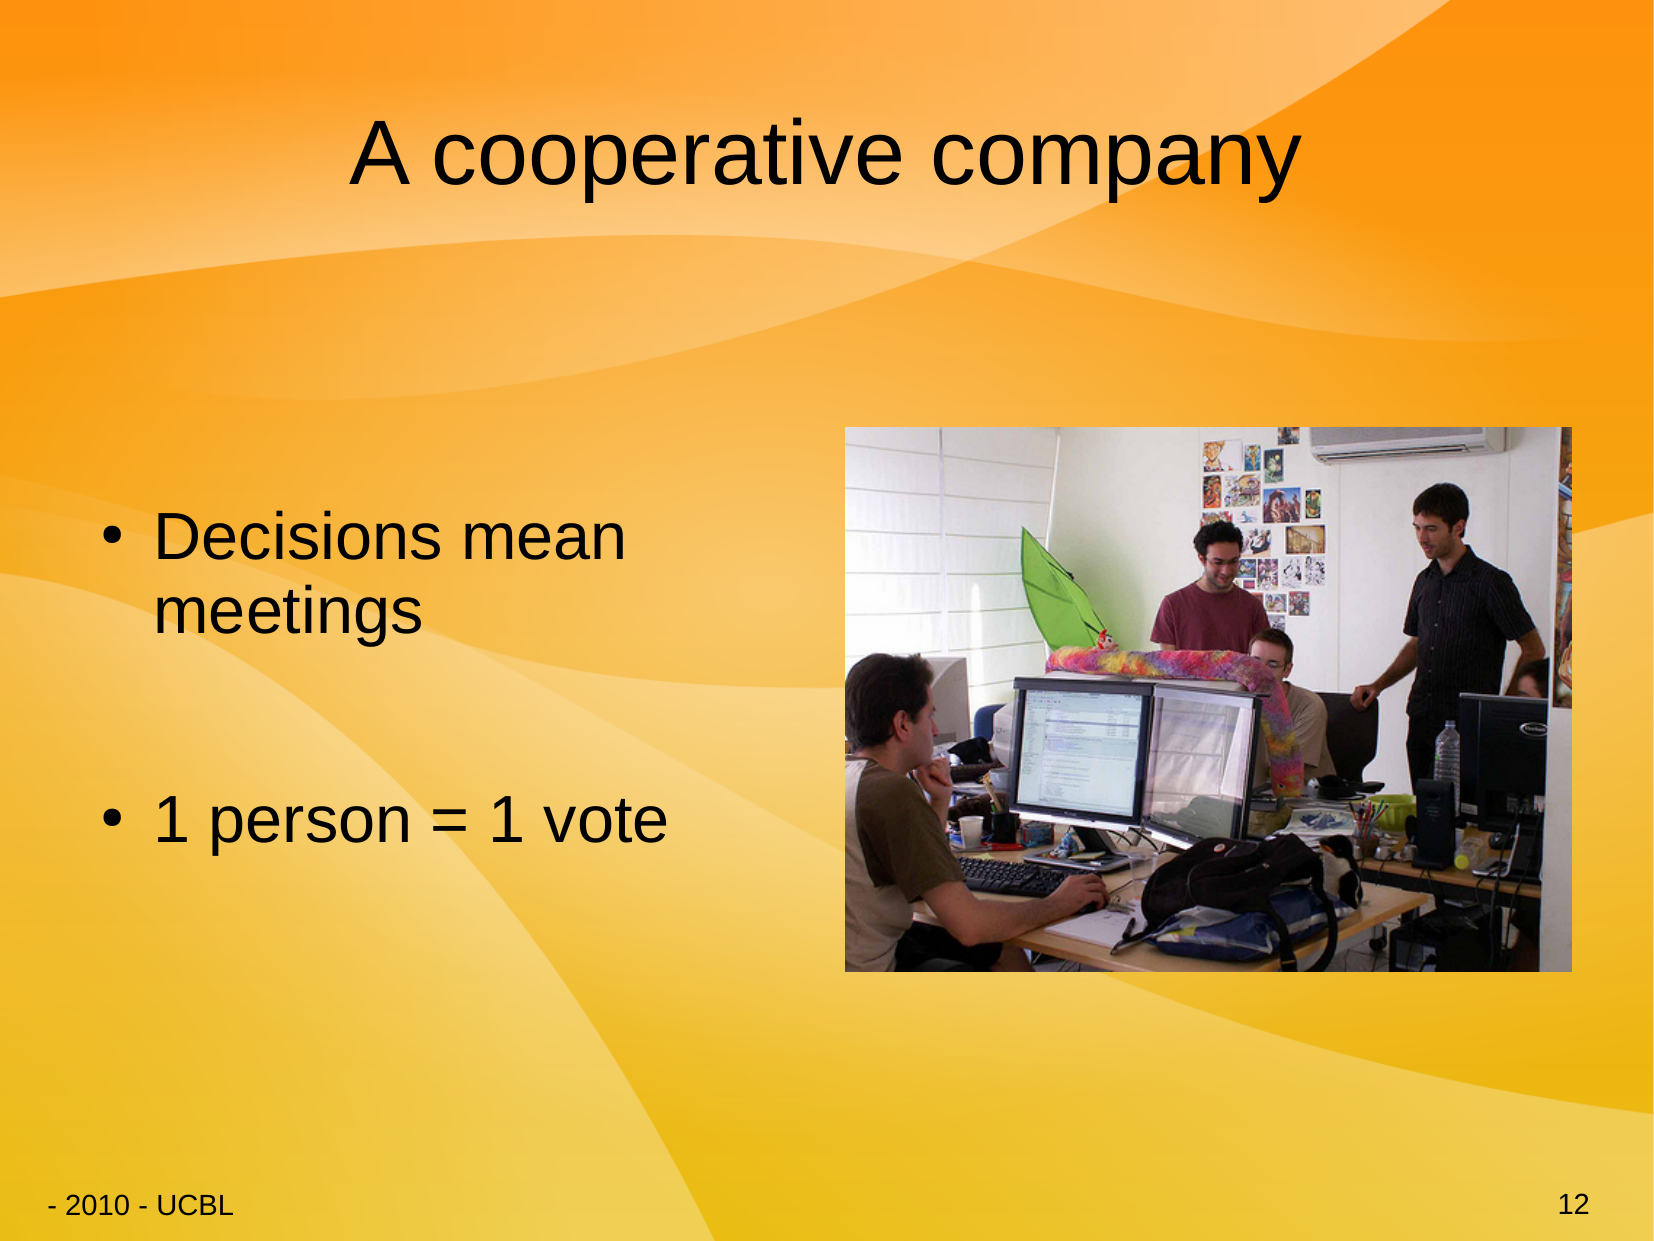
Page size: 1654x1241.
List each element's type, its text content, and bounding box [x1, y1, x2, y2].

title A cooperative company [82, 49, 1571, 257]
list Decisions mean meetings 1 person = 1 vote [82, 290, 809, 1109]
text_box Adrian Gaudebert - 2010 - UCBL [16, 1181, 473, 1229]
picture [0, 0, 1654, 1241]
text_box <numéro> [1542, 1180, 1654, 1241]
